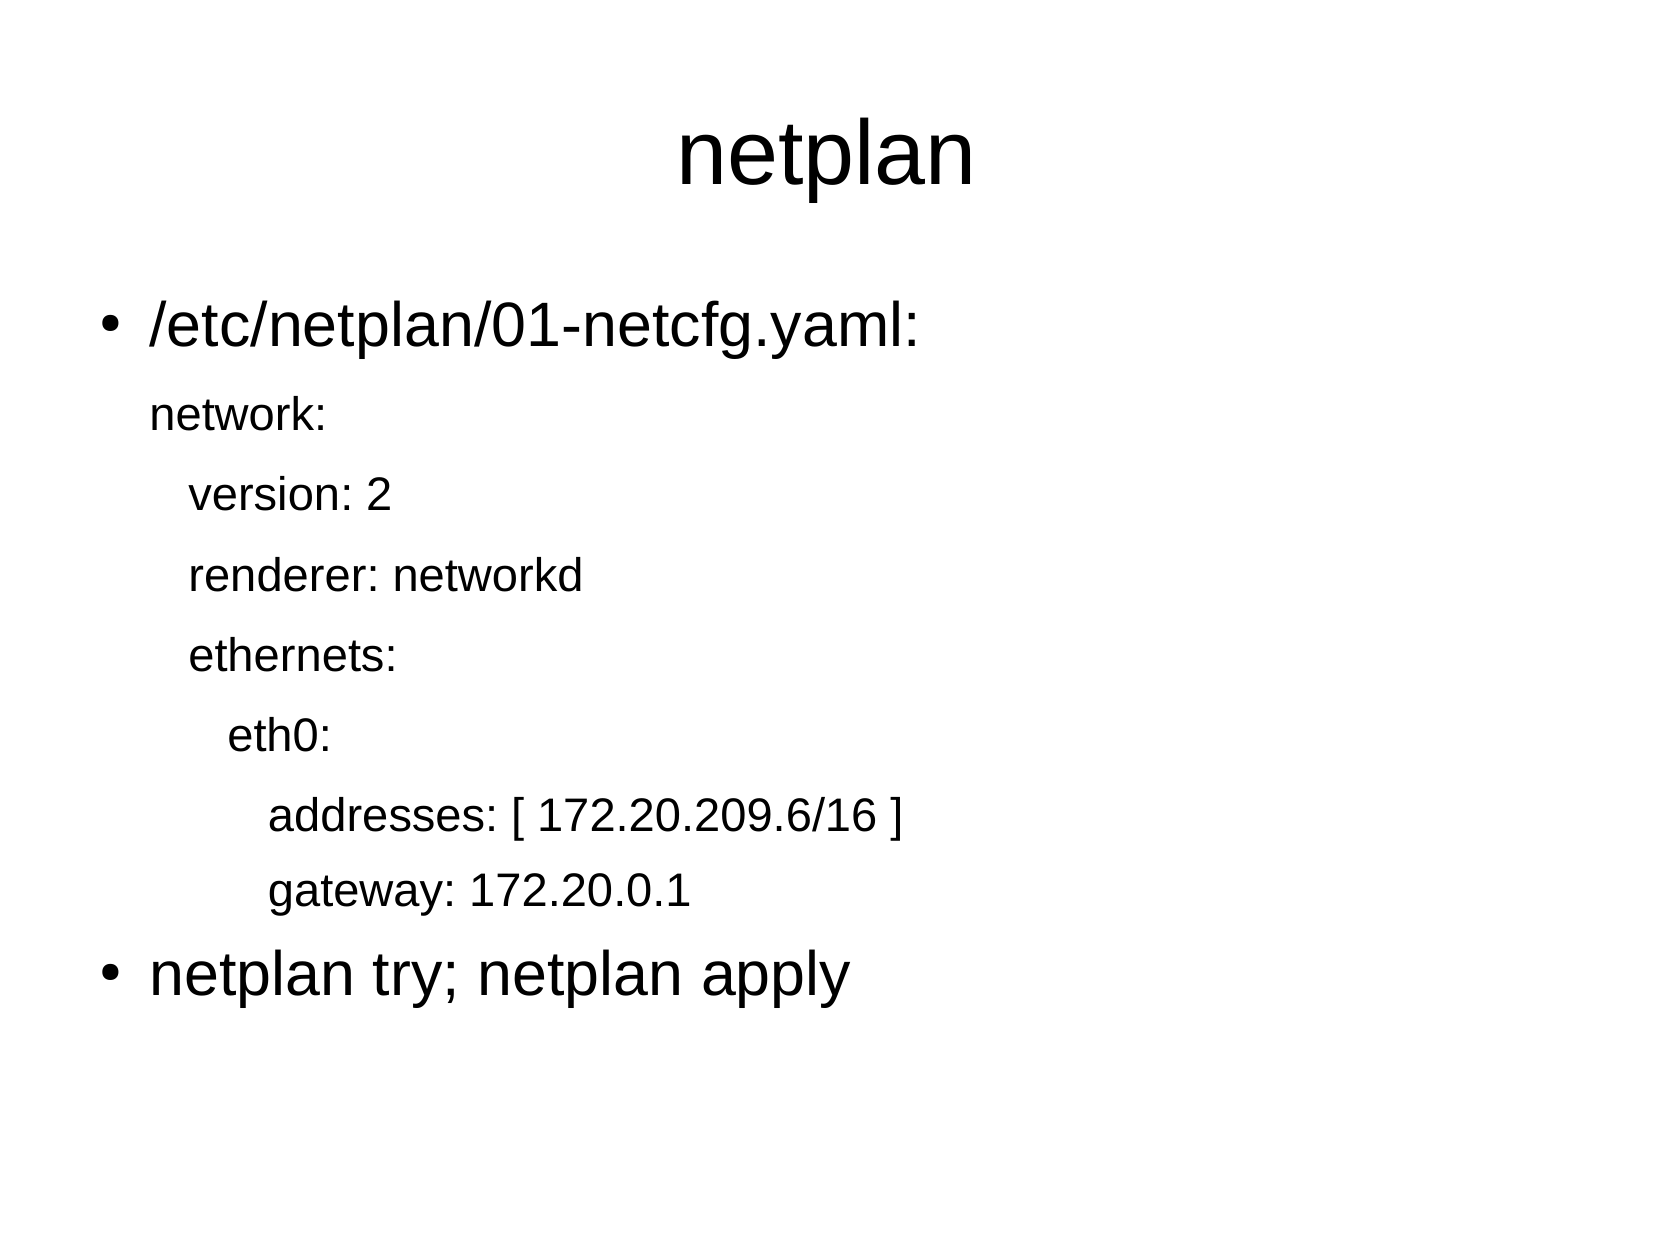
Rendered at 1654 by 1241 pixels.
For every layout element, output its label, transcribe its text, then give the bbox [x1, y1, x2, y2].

list /etc/netplan/01-netcfg.yaml: network: version: 2 renderer: networkd ethernets: eth0: addresses: [ 172.20.209.6/16 ] gateway: 172.20.0.1 netplan try; netplan apply [82, 290, 1571, 1010]
title netplan [82, 49, 1571, 257]
